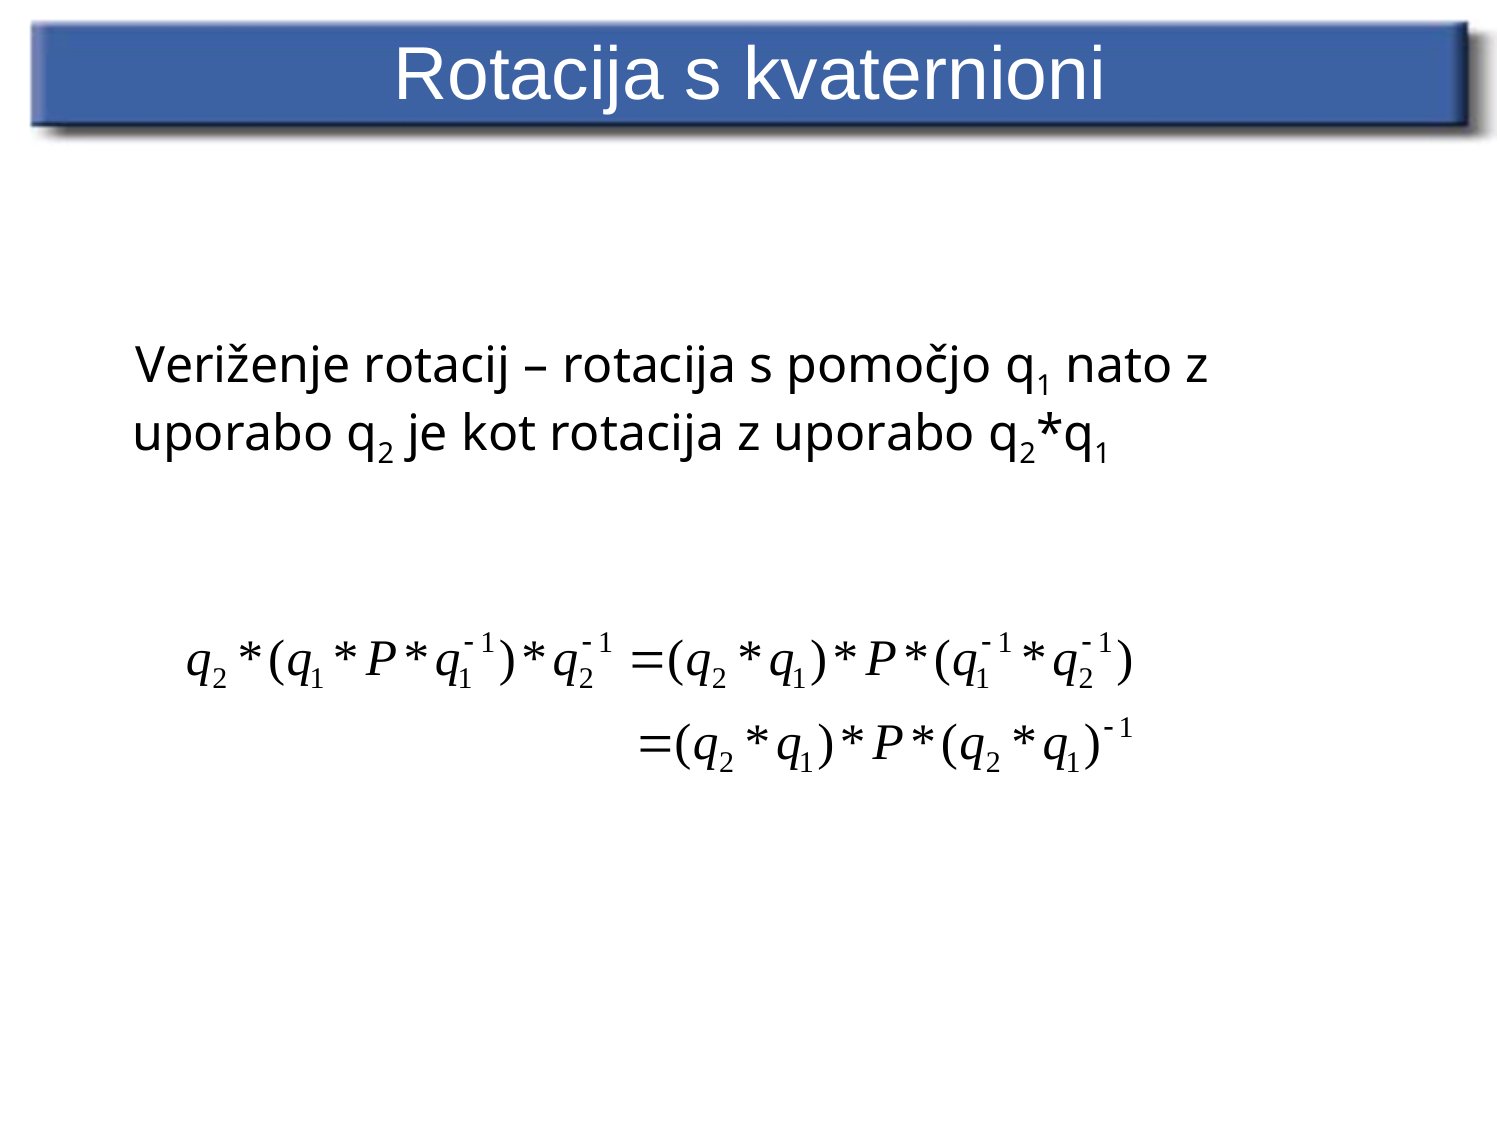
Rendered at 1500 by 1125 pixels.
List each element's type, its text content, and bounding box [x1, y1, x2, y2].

text_box Veriženje rotacij – rotacija s pomočjo q1 nato z uporabo q2 je kot rotacija z uporabo q2*q1 [117, 324, 1393, 513]
picture [29, 18, 1497, 146]
title Rotacija s kvaternioni [112, 0, 1388, 122]
chart [178, 620, 1141, 783]
